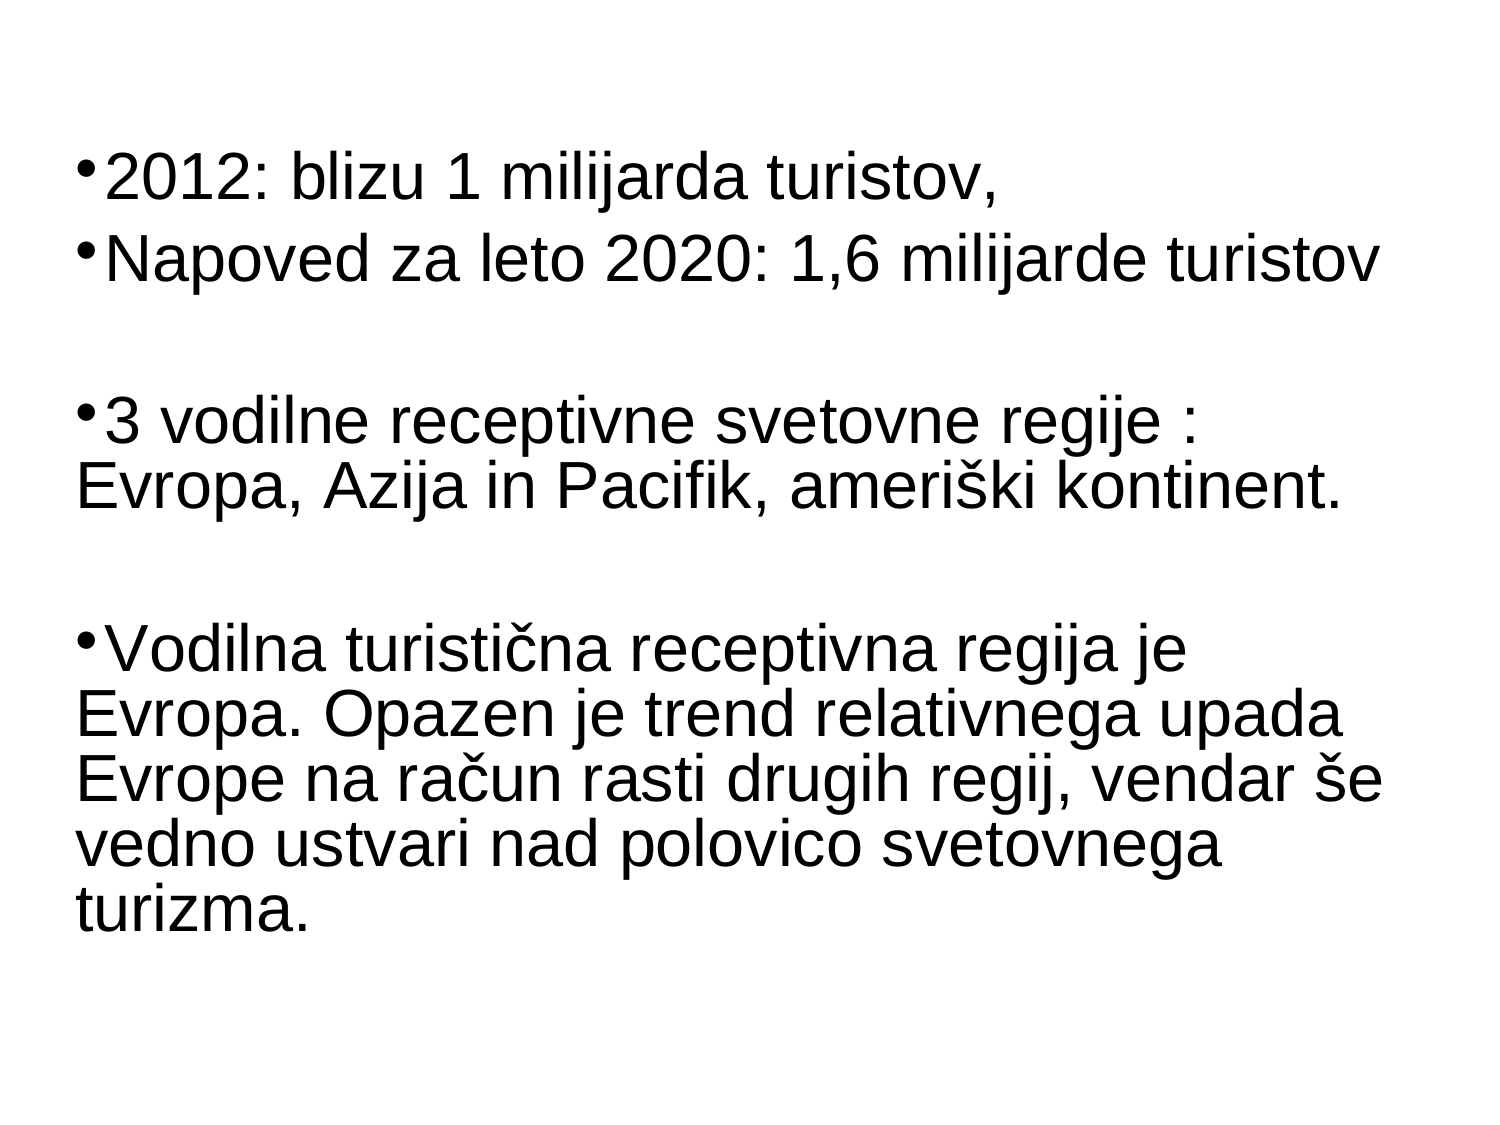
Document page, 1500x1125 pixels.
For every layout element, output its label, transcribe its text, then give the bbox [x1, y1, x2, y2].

list 2012: blizu 1 milijarda turistov, Napoved za leto 2020: 1,6 milijarde turistov 3 vodilne receptivne svetovne regije : Evropa, Azija in Pacifik, ameriški kontinent. Vodilna turistična receptivna regija je Evropa. Opazen je trend relativnega upada Evrope na račun rasti drugih regij, vendar še vedno ustvari nad polovico svetovnega turizma. [74, 147, 1425, 1025]
